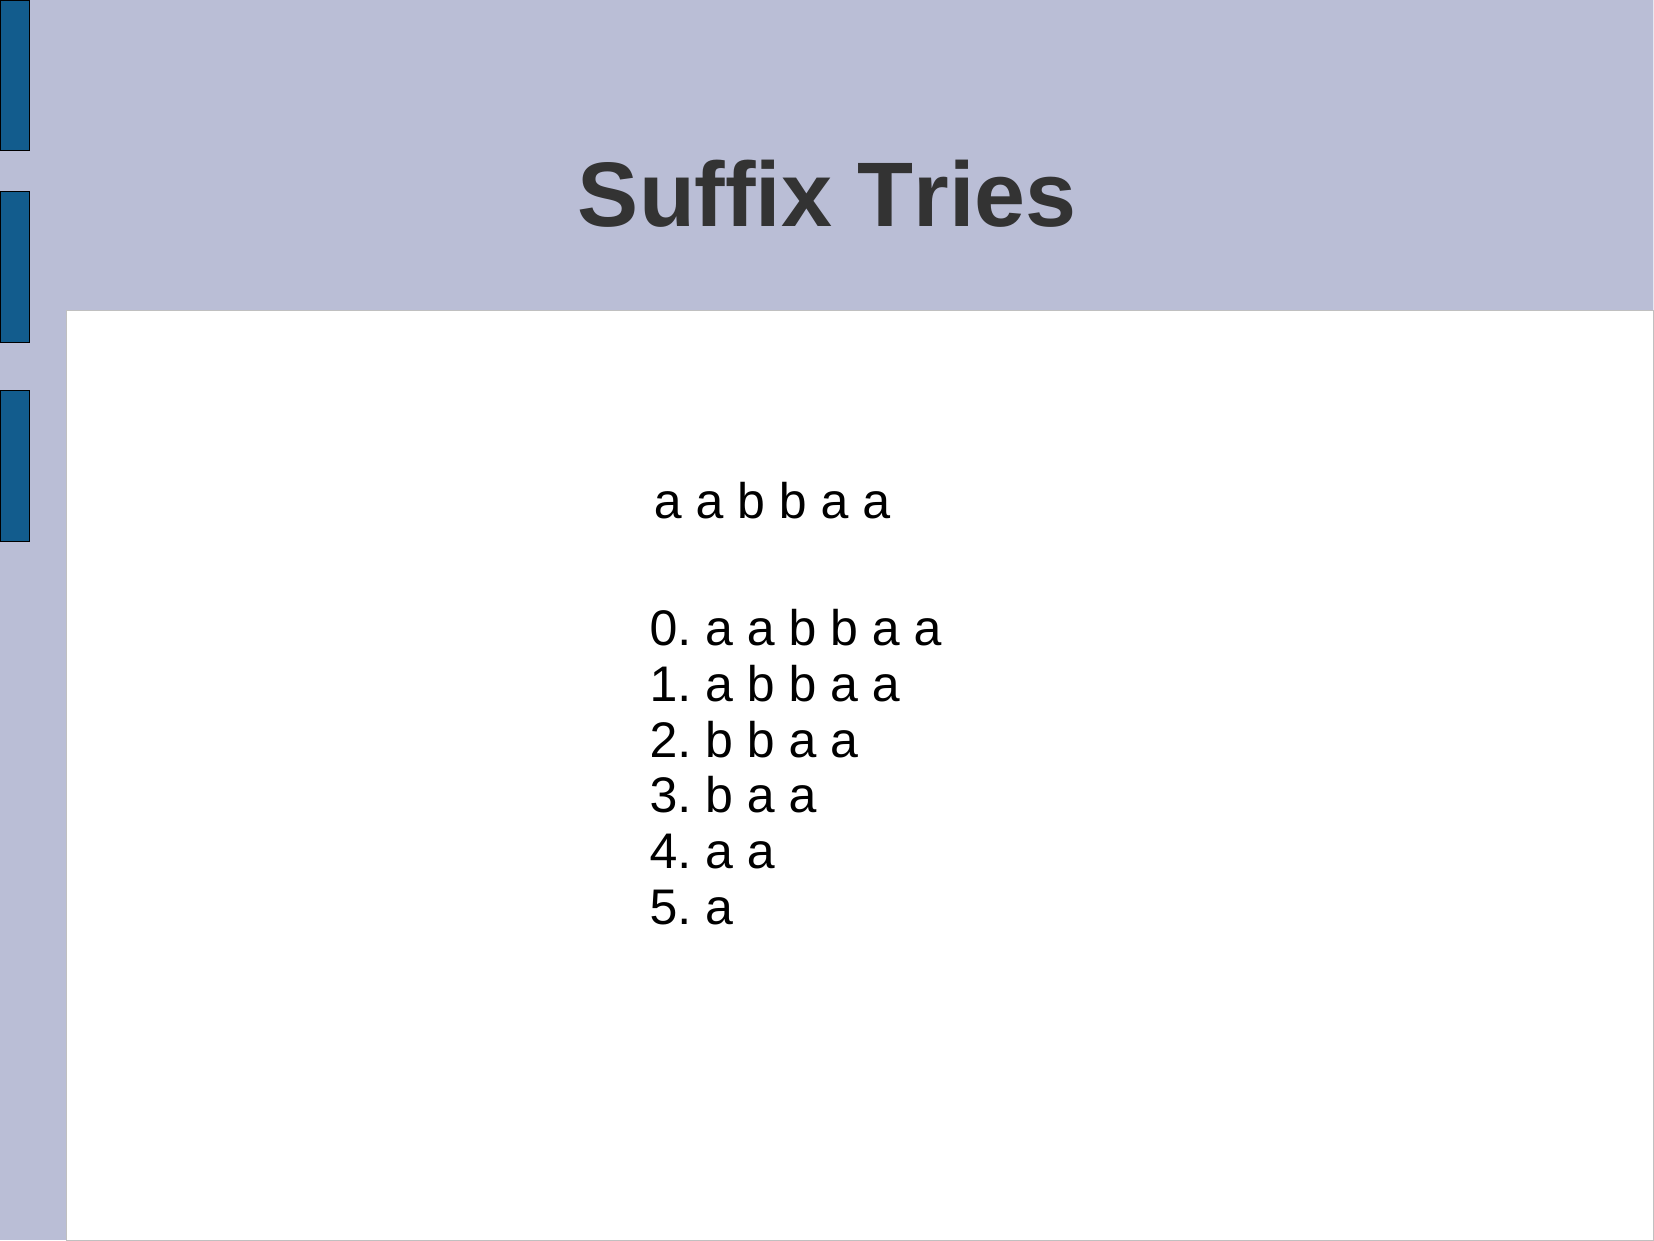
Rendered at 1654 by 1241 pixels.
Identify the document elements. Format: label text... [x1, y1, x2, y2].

text_box a a b b a a [654, 473, 891, 530]
text_box 0. a a b b a a 1. a b b a a 2. b b a a 3. b a a 4. a a 5. a [649, 600, 942, 935]
title Suffix Tries [121, 91, 1534, 299]
